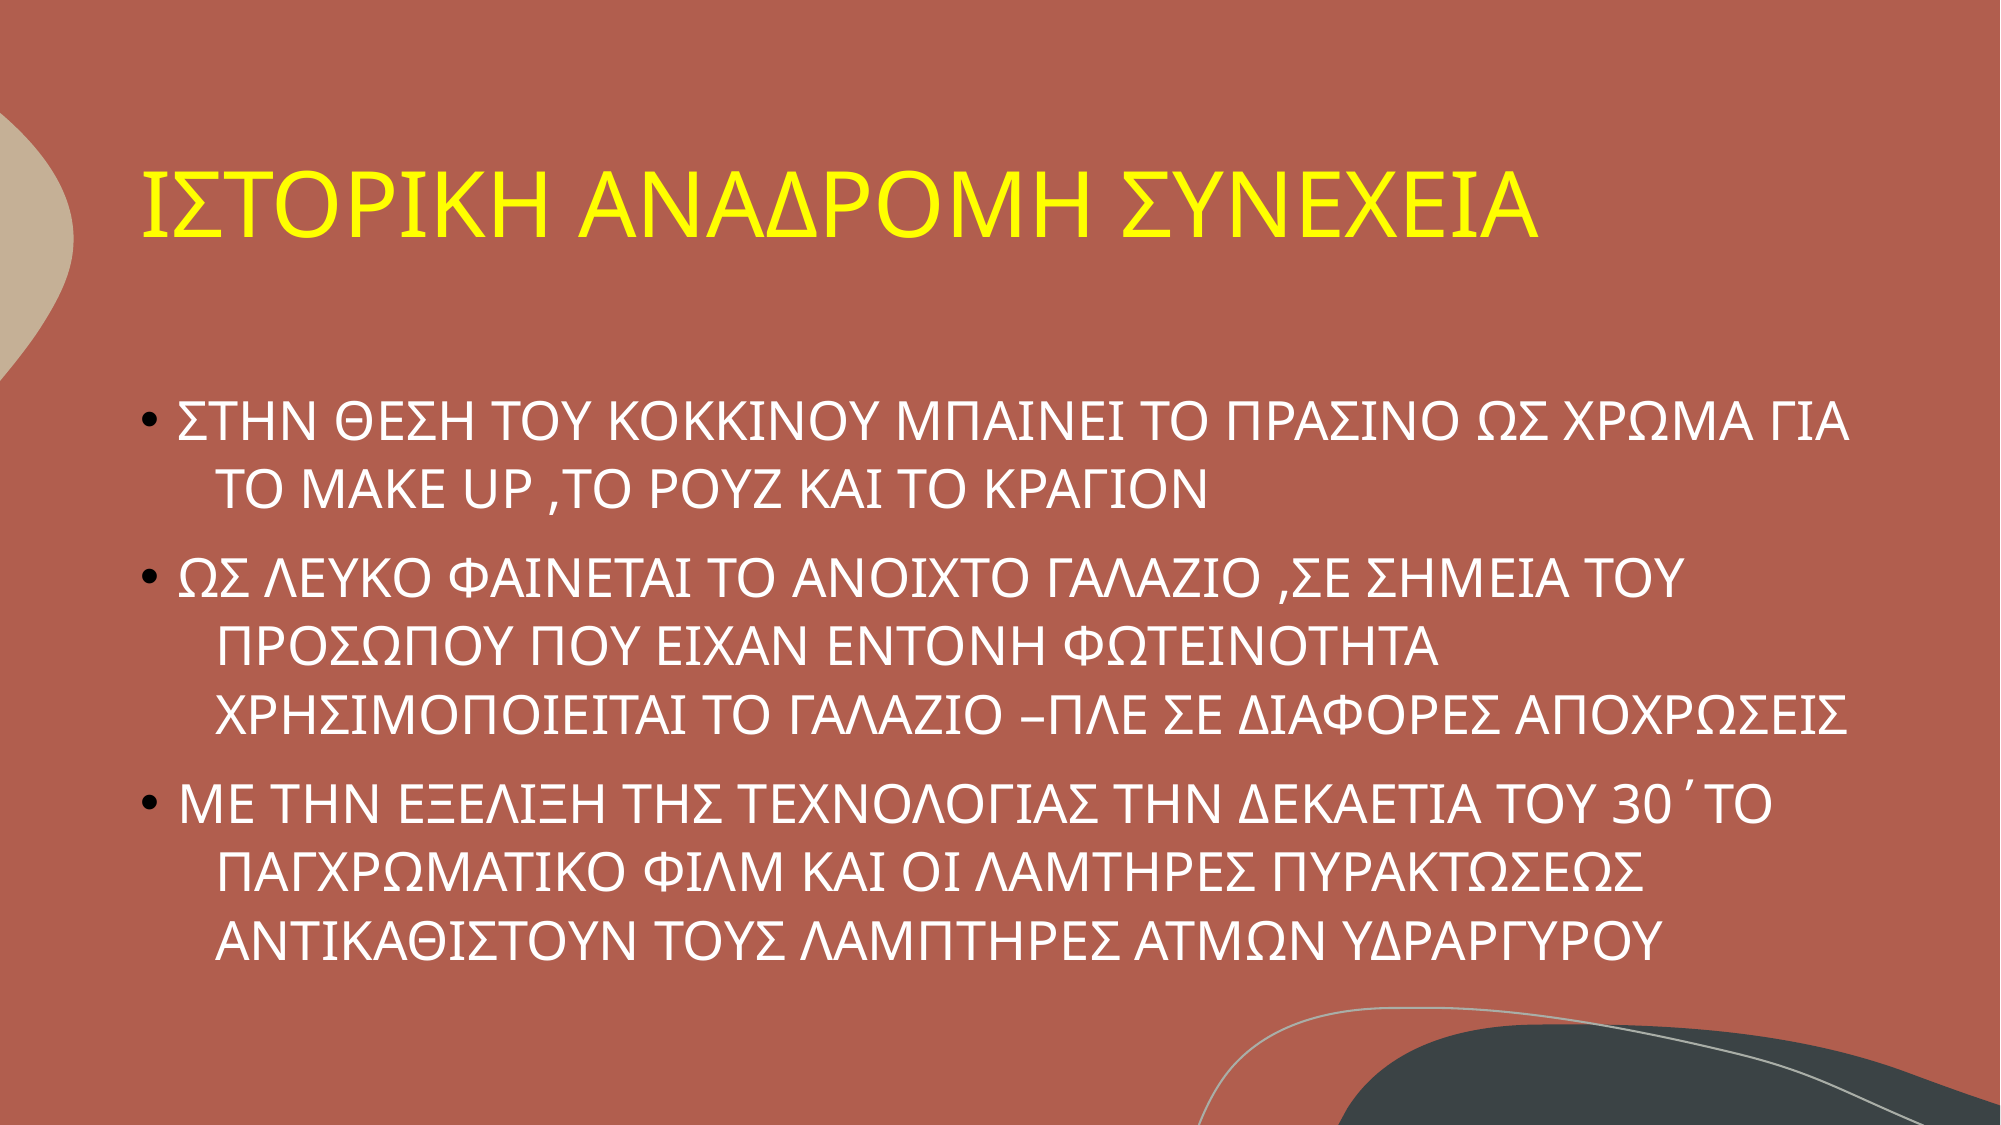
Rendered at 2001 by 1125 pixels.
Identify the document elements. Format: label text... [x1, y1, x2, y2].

list ΣΤΗΝ ΘΕΣΗ ΤΟΥ ΚΟΚΚΙΝΟΥ ΜΠΑΙΝΕΙ ΤΟ ΠΡΑΣΙΝΟ ΩΣ ΧΡΩΜΑ ΓΙΑ ΤΟ MAKE UP ,ΤΟ ΡΟΥΖ ΚΑΙ ΤΟ ΚΡΑΓΙΟΝ ΩΣ ΛΕΥΚΟ ΦΑΙΝΕΤΑΙ ΤΟ ΑΝΟΙΧΤΟ ΓΑΛΑΖΙΟ ,ΣΕ ΣΗΜΕΙΑ ΤΟΥ ΠΡΟΣΩΠΟΥ ΠΟΥ ΕΙΧΑΝ ΕΝΤΟΝΗ ΦΩΤΕΙΝΟΤΗΤΑ ΧΡΗΣΙΜΟΠΟΙΕΙΤΑΙ ΤΟ ΓΑΛΑΖΙΟ –ΠΛΕ ΣΕ ΔΙΑΦΟΡΕΣ ΑΠΟΧΡΩΣΕΙΣ ΜΕ ΤΗΝ ΕΞΕΛΙΞΗ ΤΗΣ ΤΕΧΝΟΛΟΓΙΑΣ ΤΗΝ ΔΕΚΑΕΤΙΑ ΤΟΥ 30΄ΤΟ ΠΑΓΧΡΩΜΑΤΙΚΟ ΦΙΛΜ ΚΑΙ ΟΙ ΛΑΜΤΗΡΕΣ ΠΥΡΑΚΤΩΣΕΩΣ ΑΝΤΙΚΑΘΙΣΤΟΥΝ ΤΟΥΣ ΛΑΜΠΤΗΡΕΣ ΑΤΜΩΝ ΥΔΡΑΡΓΥΡΟΥ [125, 375, 1876, 1002]
title ΙΣΤΟΡΙΚΗ ΑΝΑΔΡΟΜΗ ΣΥΝΕΧΕΙΑ [125, 125, 1585, 292]
